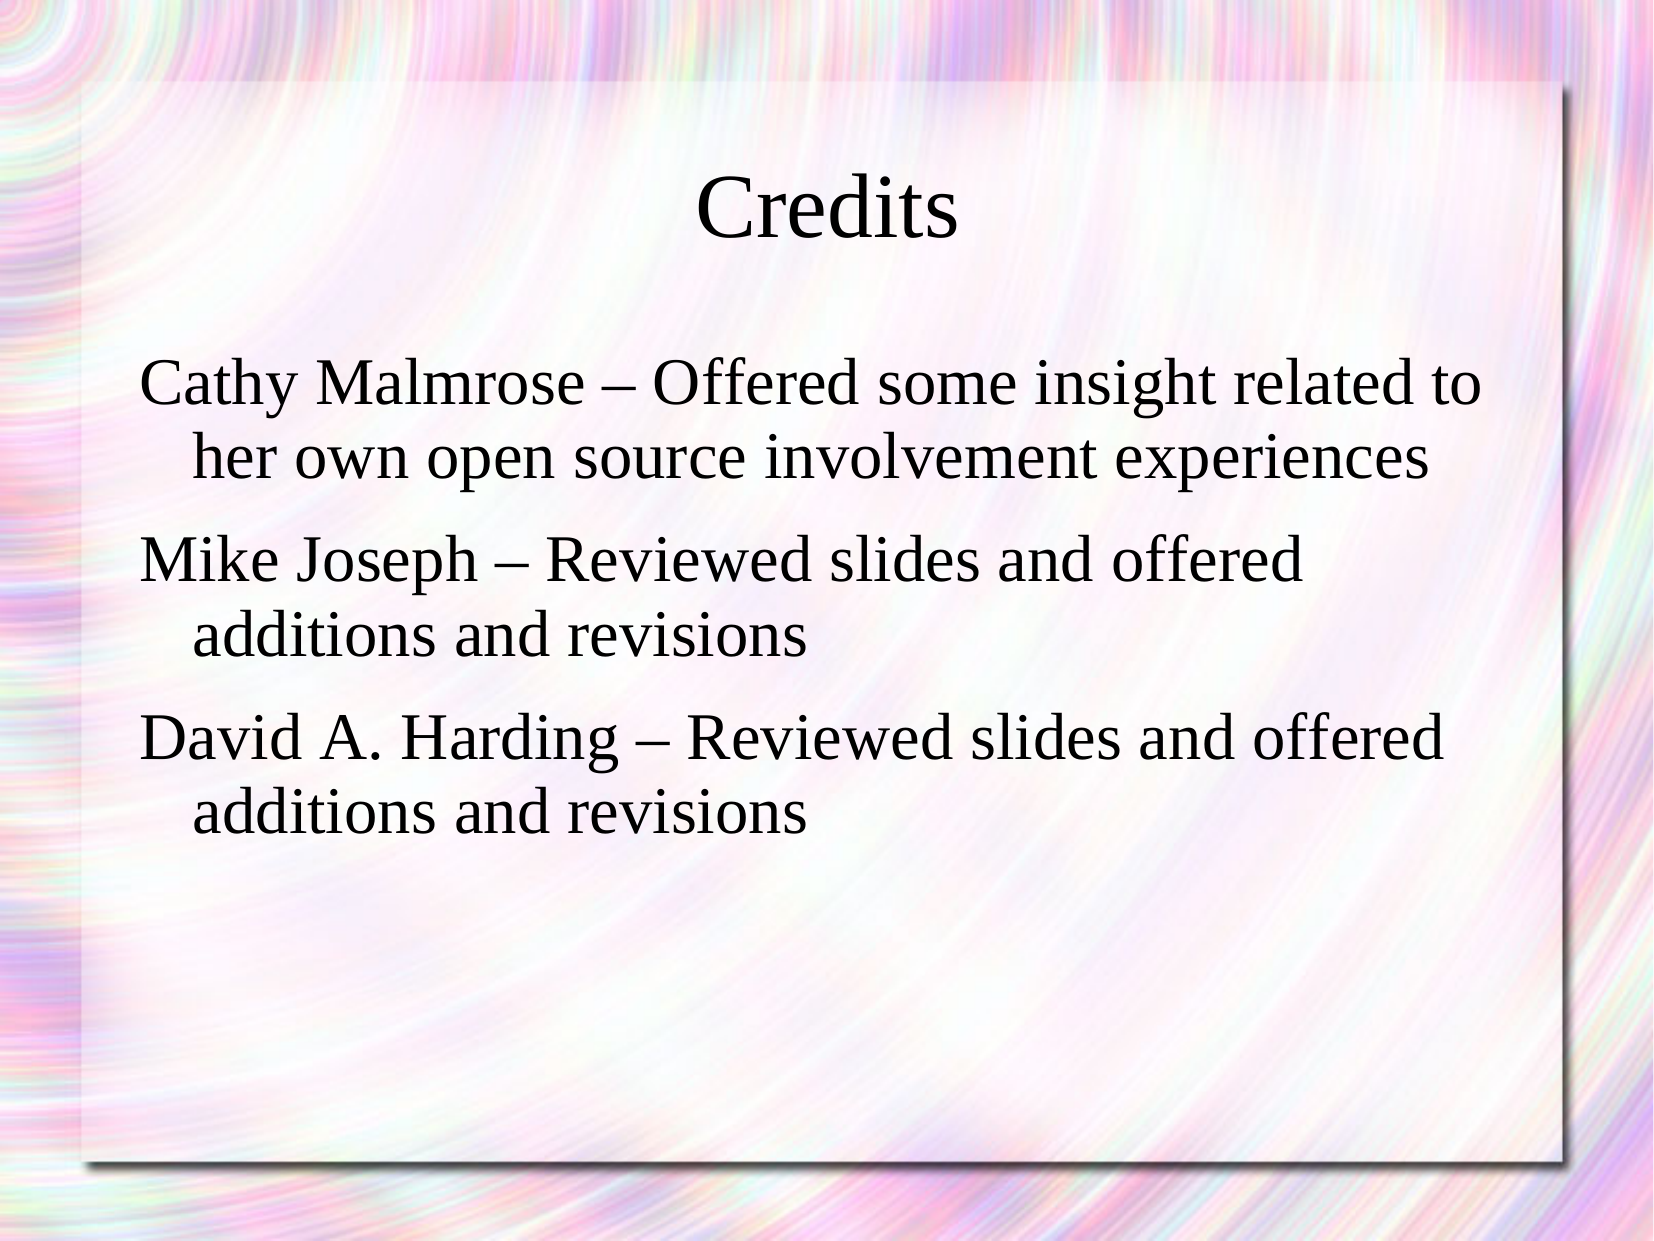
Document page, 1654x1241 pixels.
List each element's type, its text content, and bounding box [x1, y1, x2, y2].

picture [0, 0, 1654, 1241]
list Cathy Malmrose – Offered some insight related to her own open source involvement experiences Mike Joseph – Reviewed slides and offered additions and revisions David A. Harding – Reviewed slides and offered additions and revisions [121, 344, 1534, 1164]
title Credits [121, 102, 1534, 311]
